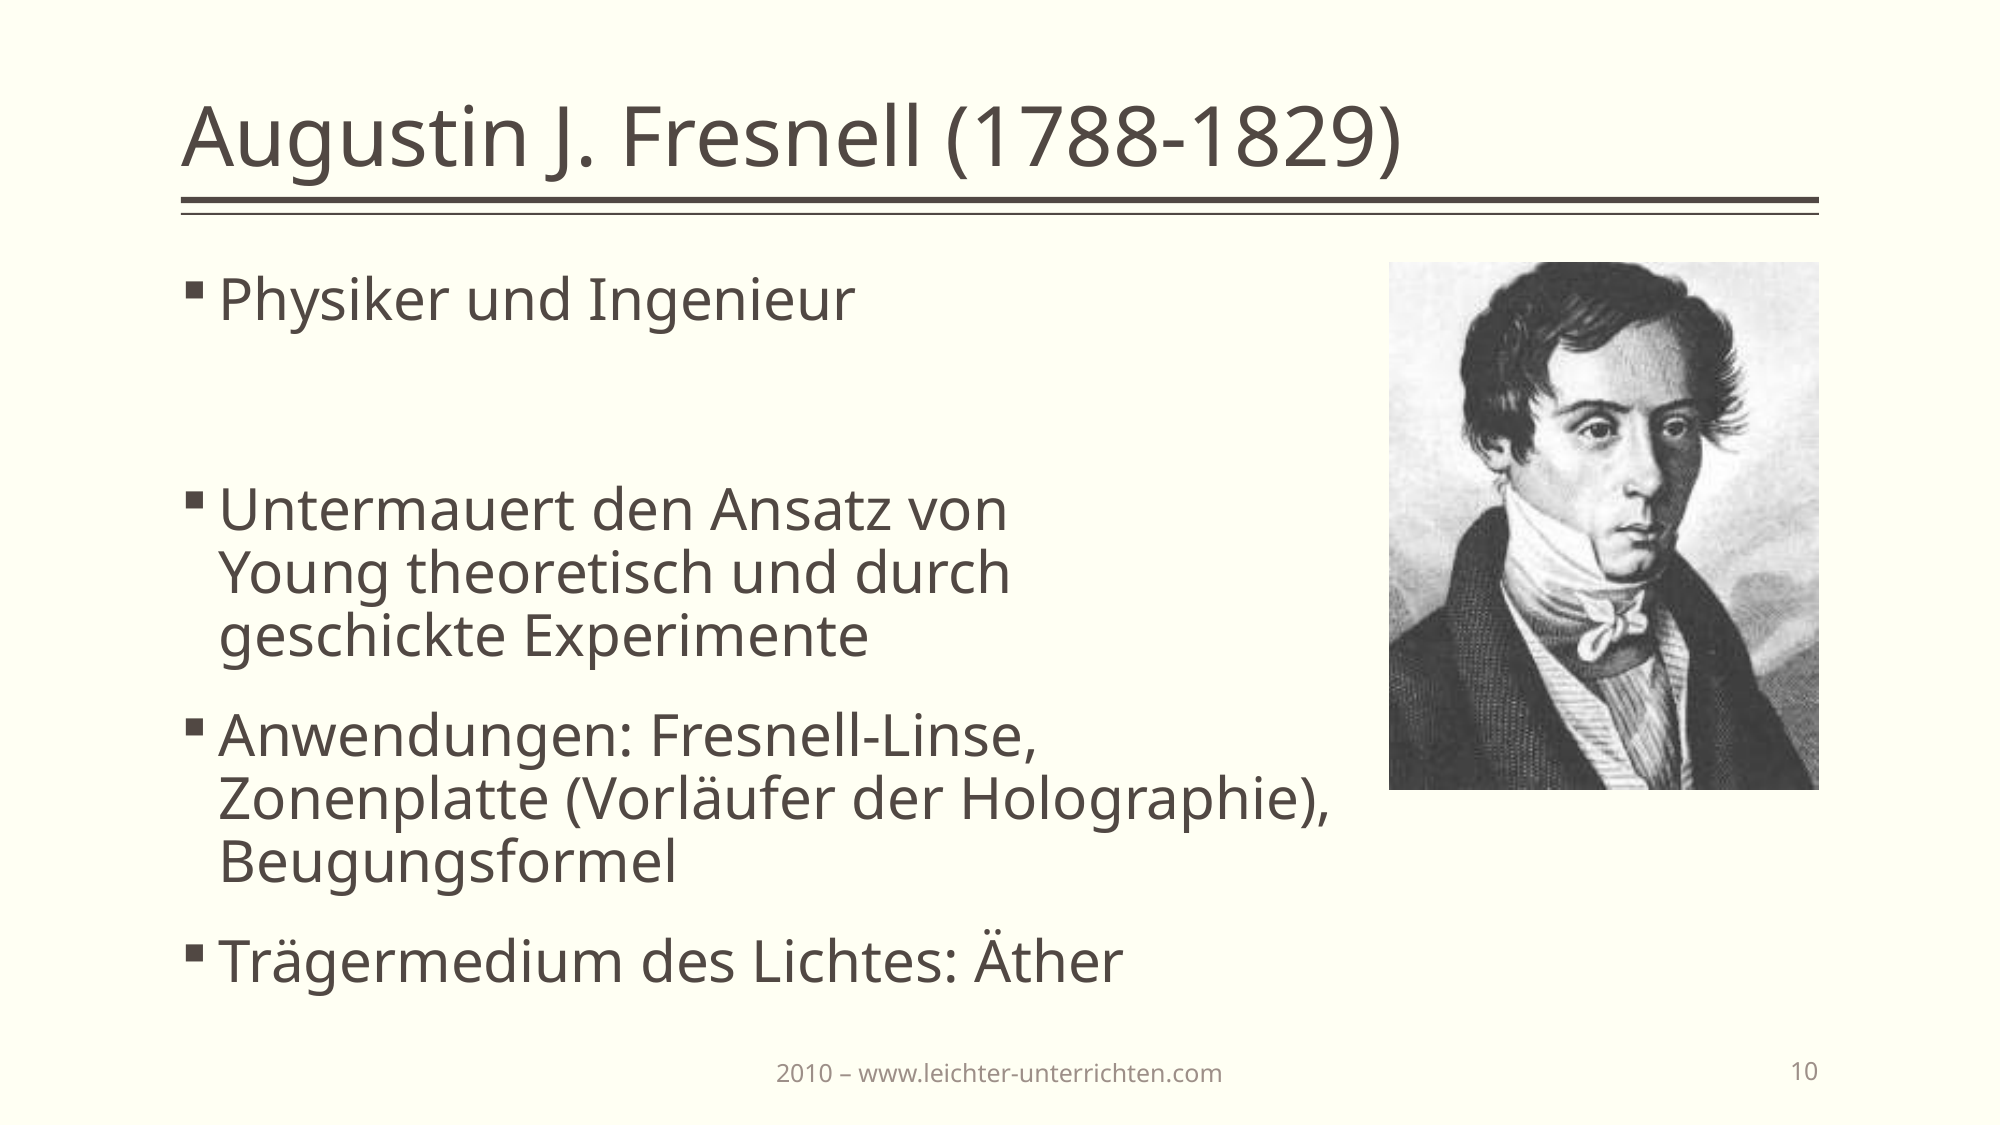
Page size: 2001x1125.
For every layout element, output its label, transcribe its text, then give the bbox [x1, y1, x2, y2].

slide_number <Foliennummer> [1518, 1042, 1819, 1103]
title Augustin J. Fresnell (1788-1829) [181, 12, 1819, 193]
footer 2010 – www.leichter-unterrichten.com [481, 1042, 1518, 1103]
picture [1389, 262, 1819, 790]
list Physiker und Ingenieur Untermauert den Ansatz von Young theoretisch und durch geschickte Experimente Anwendungen: Fresnell-Linse, Zonenplatte (Vorläufer der Holographie), Beugungsformel Trägermedium des Lichtes: Äther [181, 262, 1819, 1013]
